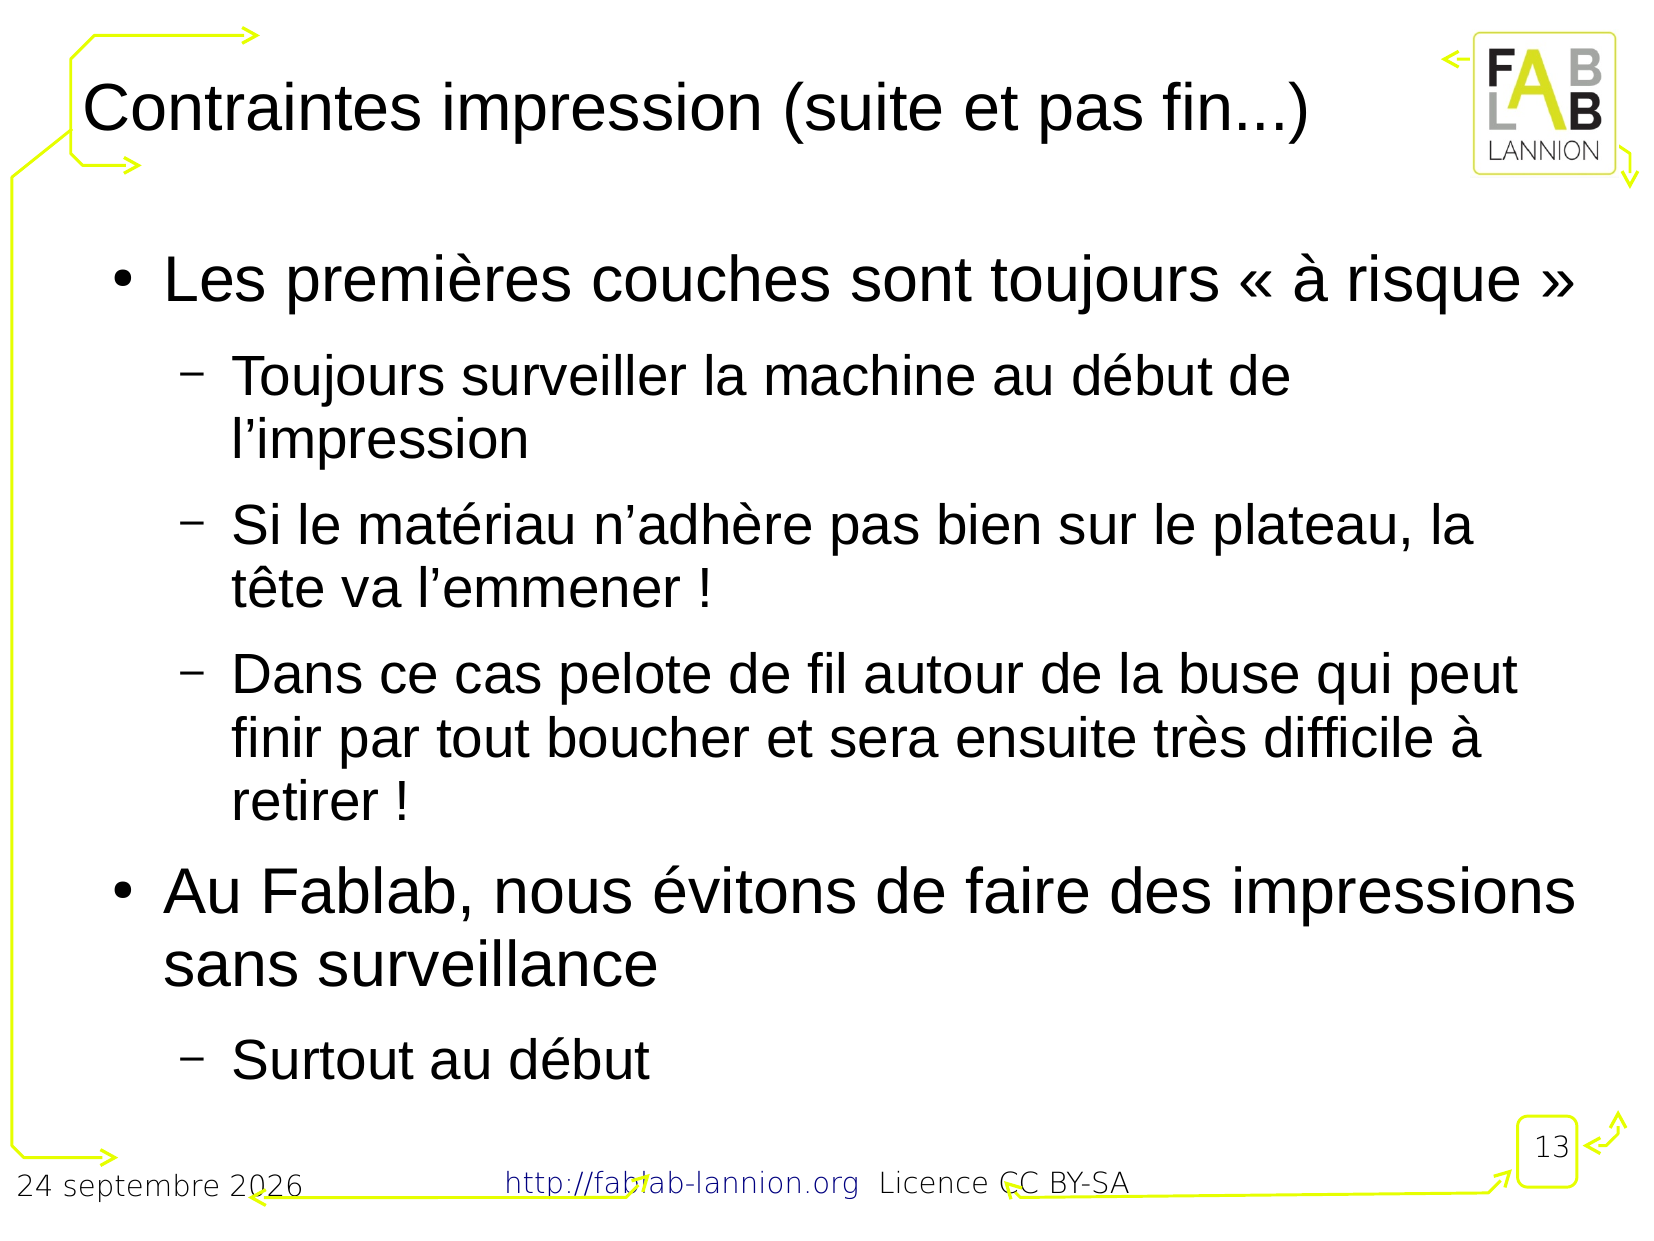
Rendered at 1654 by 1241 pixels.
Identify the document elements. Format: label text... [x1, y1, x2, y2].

list Les premières couches sont toujours « à risque » Toujours surveiller la machine au début de l’impression Si le matériau n’adhère pas bien sur le plateau, la tête va l’emmener ! Dans ce cas pelote de fil autour de la buse qui peut finir par tout boucher et sera ensuite très difficile à retirer ! Au Fablab, nous évitons de faire des impressions sans surveillance Surtout au début [94, 242, 1583, 1146]
picture [1470, 29, 1619, 178]
title Contraintes impression (suite et pas fin...) [82, 49, 1441, 166]
